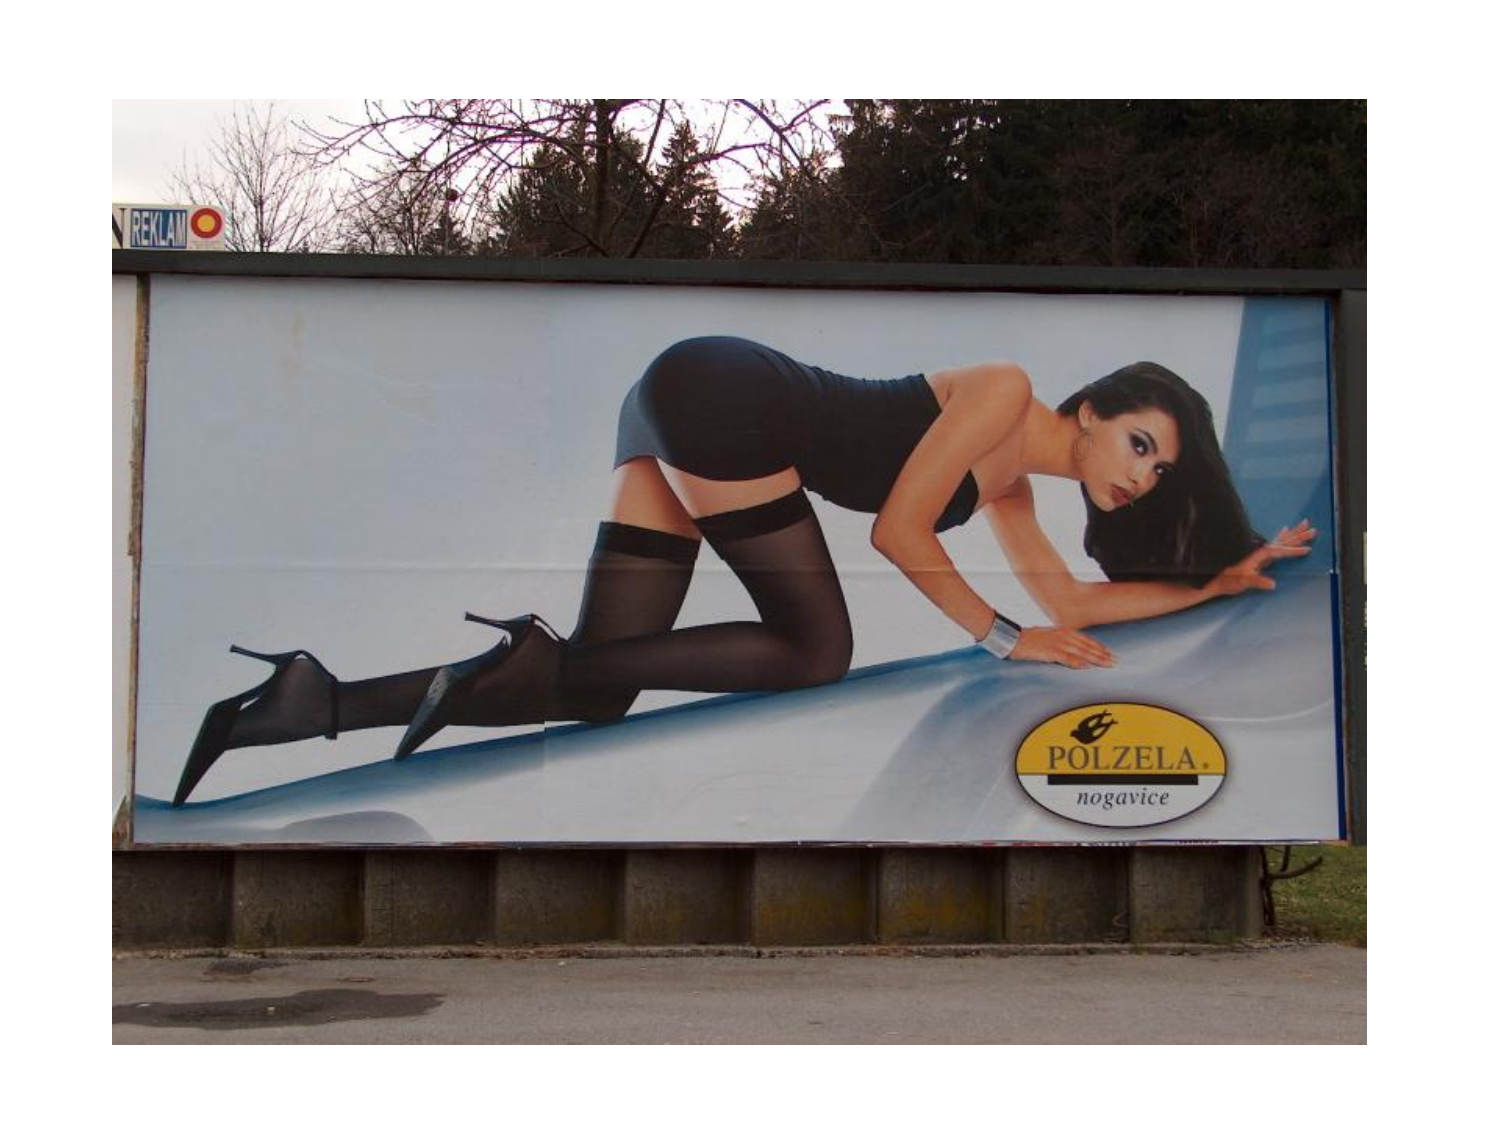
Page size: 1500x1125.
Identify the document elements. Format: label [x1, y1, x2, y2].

picture [112, 99, 1367, 1045]
